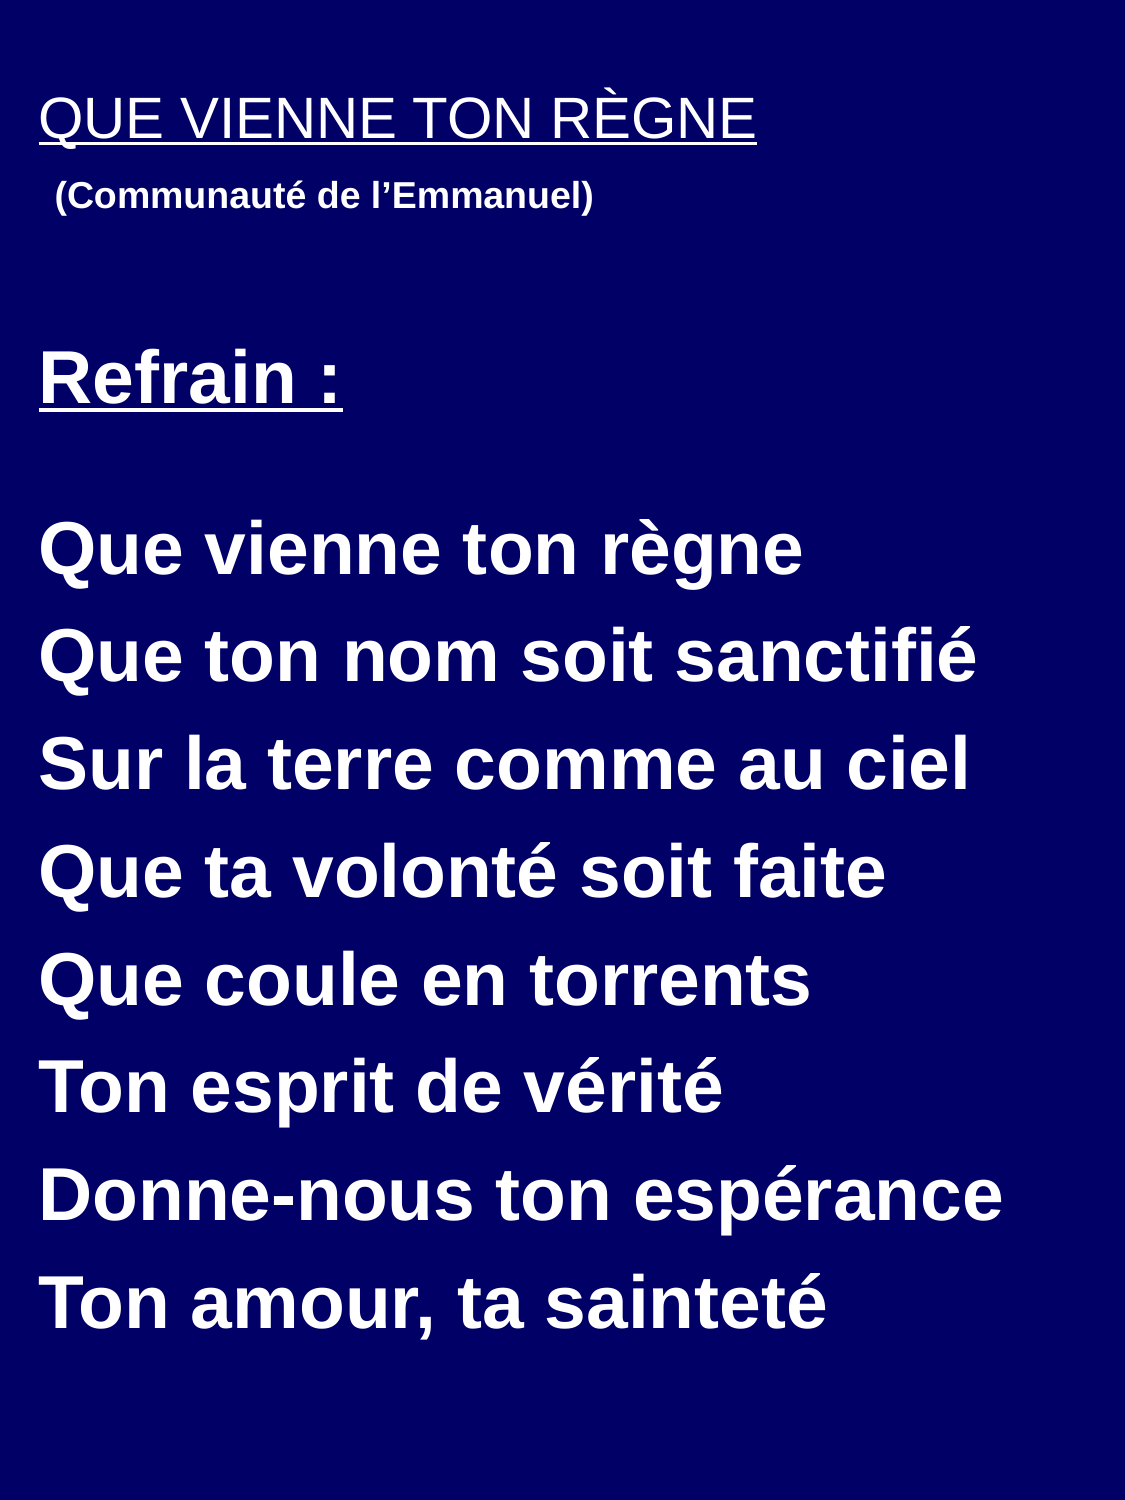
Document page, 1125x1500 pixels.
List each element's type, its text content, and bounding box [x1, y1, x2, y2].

text_box QUE VIENNE TON RÈGNE (Communauté de l’Emmanuel) Refrain : Que vienne ton règne Que ton nom soit sanctifié Sur la terre comme au ciel Que ta volonté soit faite Que coule en torrents Ton esprit de vérité Donne-nous ton espérance Ton amour, ta sainteté [23, 72, 1110, 1386]
